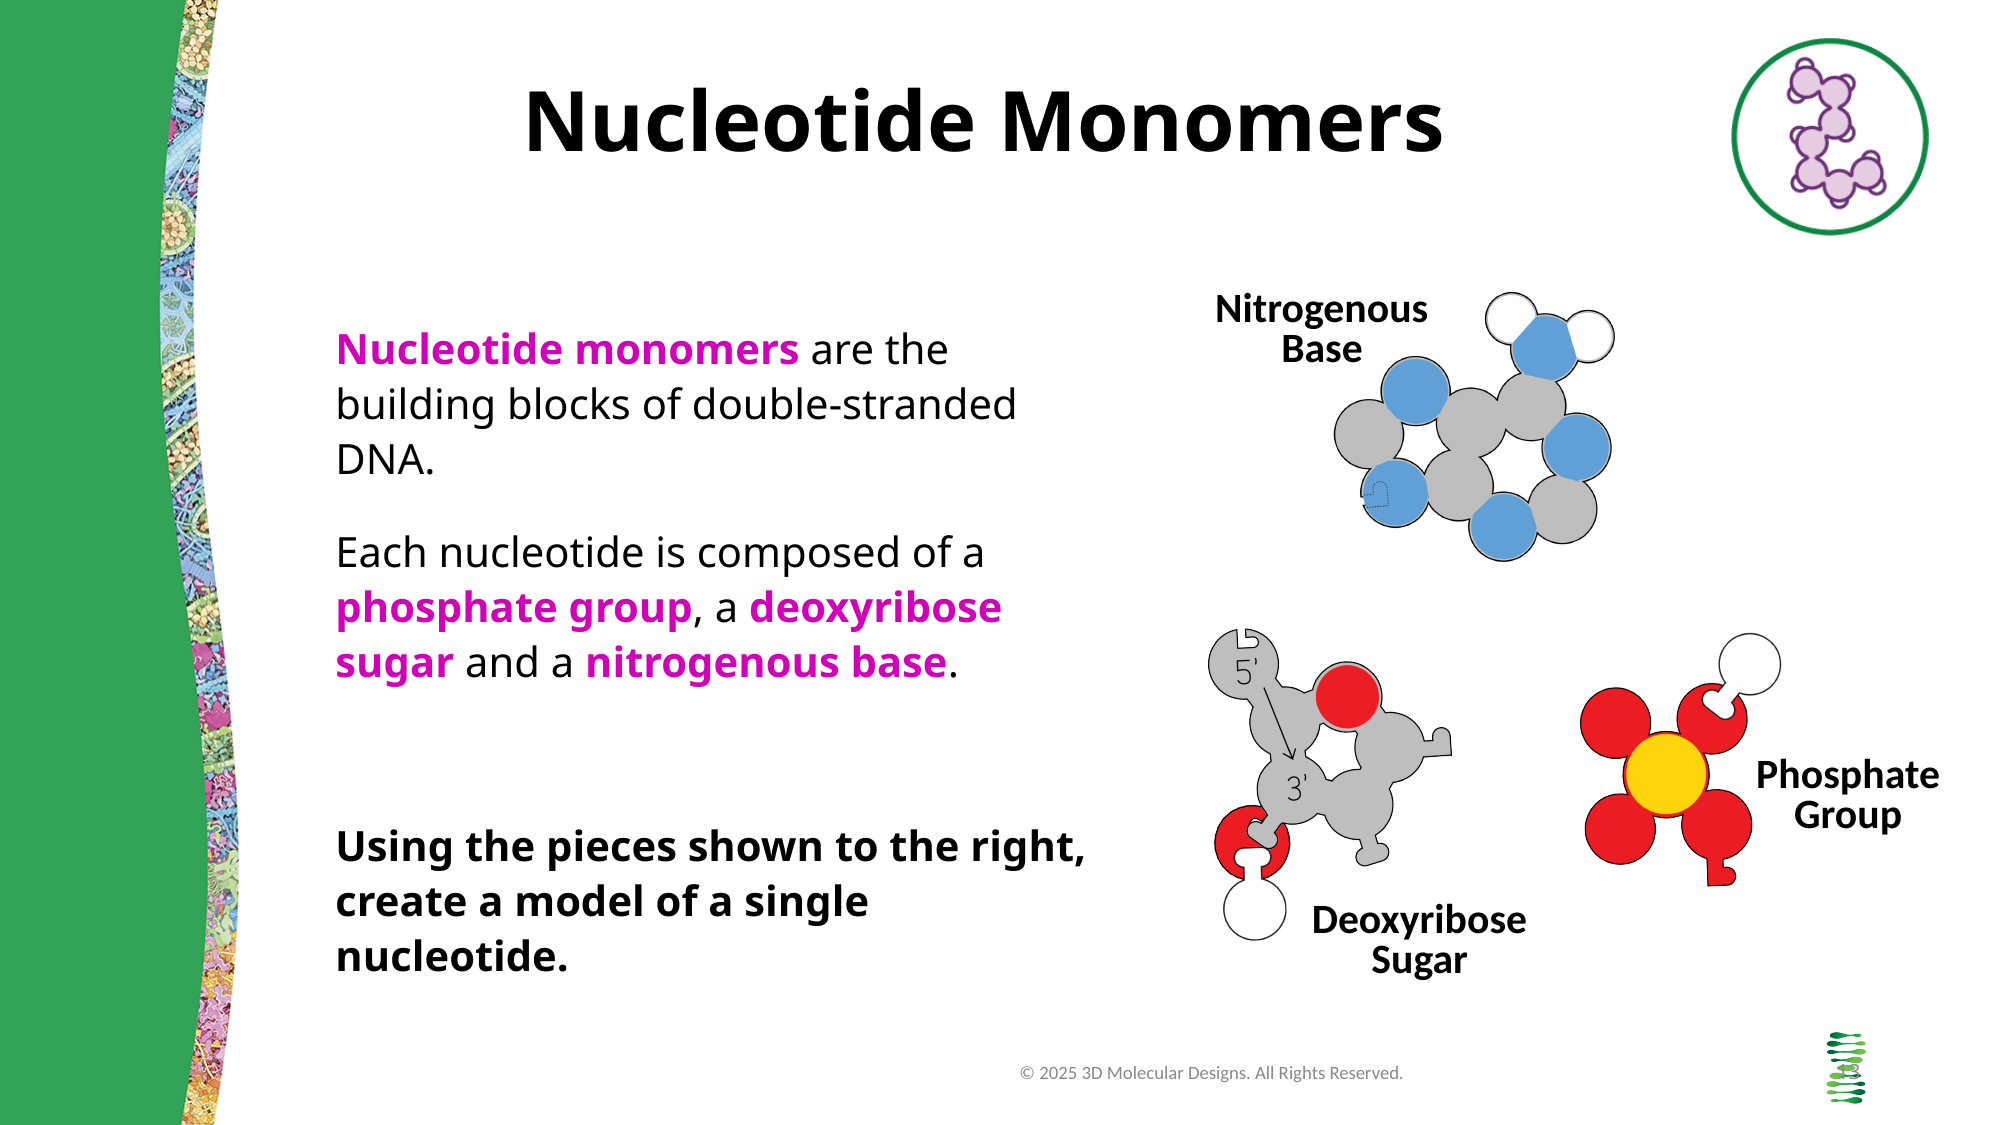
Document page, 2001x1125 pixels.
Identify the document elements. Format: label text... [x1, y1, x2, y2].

picture [1206, 619, 1457, 942]
text_box Nucleotide monomers are the building blocks of double-stranded DNA. Each nucleotide is composed of a phosphate group, a deoxyribose sugar and a nitrogenous base. Using the pieces shown to the right, create a model of a single nucleotide. [320, 310, 1106, 915]
text_box Nitrogenous Base [1199, 282, 1445, 380]
picture [1306, 258, 1685, 614]
text_box Nucleotide Monomers [235, 72, 1732, 198]
text_box Deoxyribose Sugar [1295, 893, 1544, 991]
picture [1578, 620, 1794, 892]
slide_number 13 [1821, 1042, 1929, 1103]
text_box Phosphate Group [1740, 748, 1957, 846]
